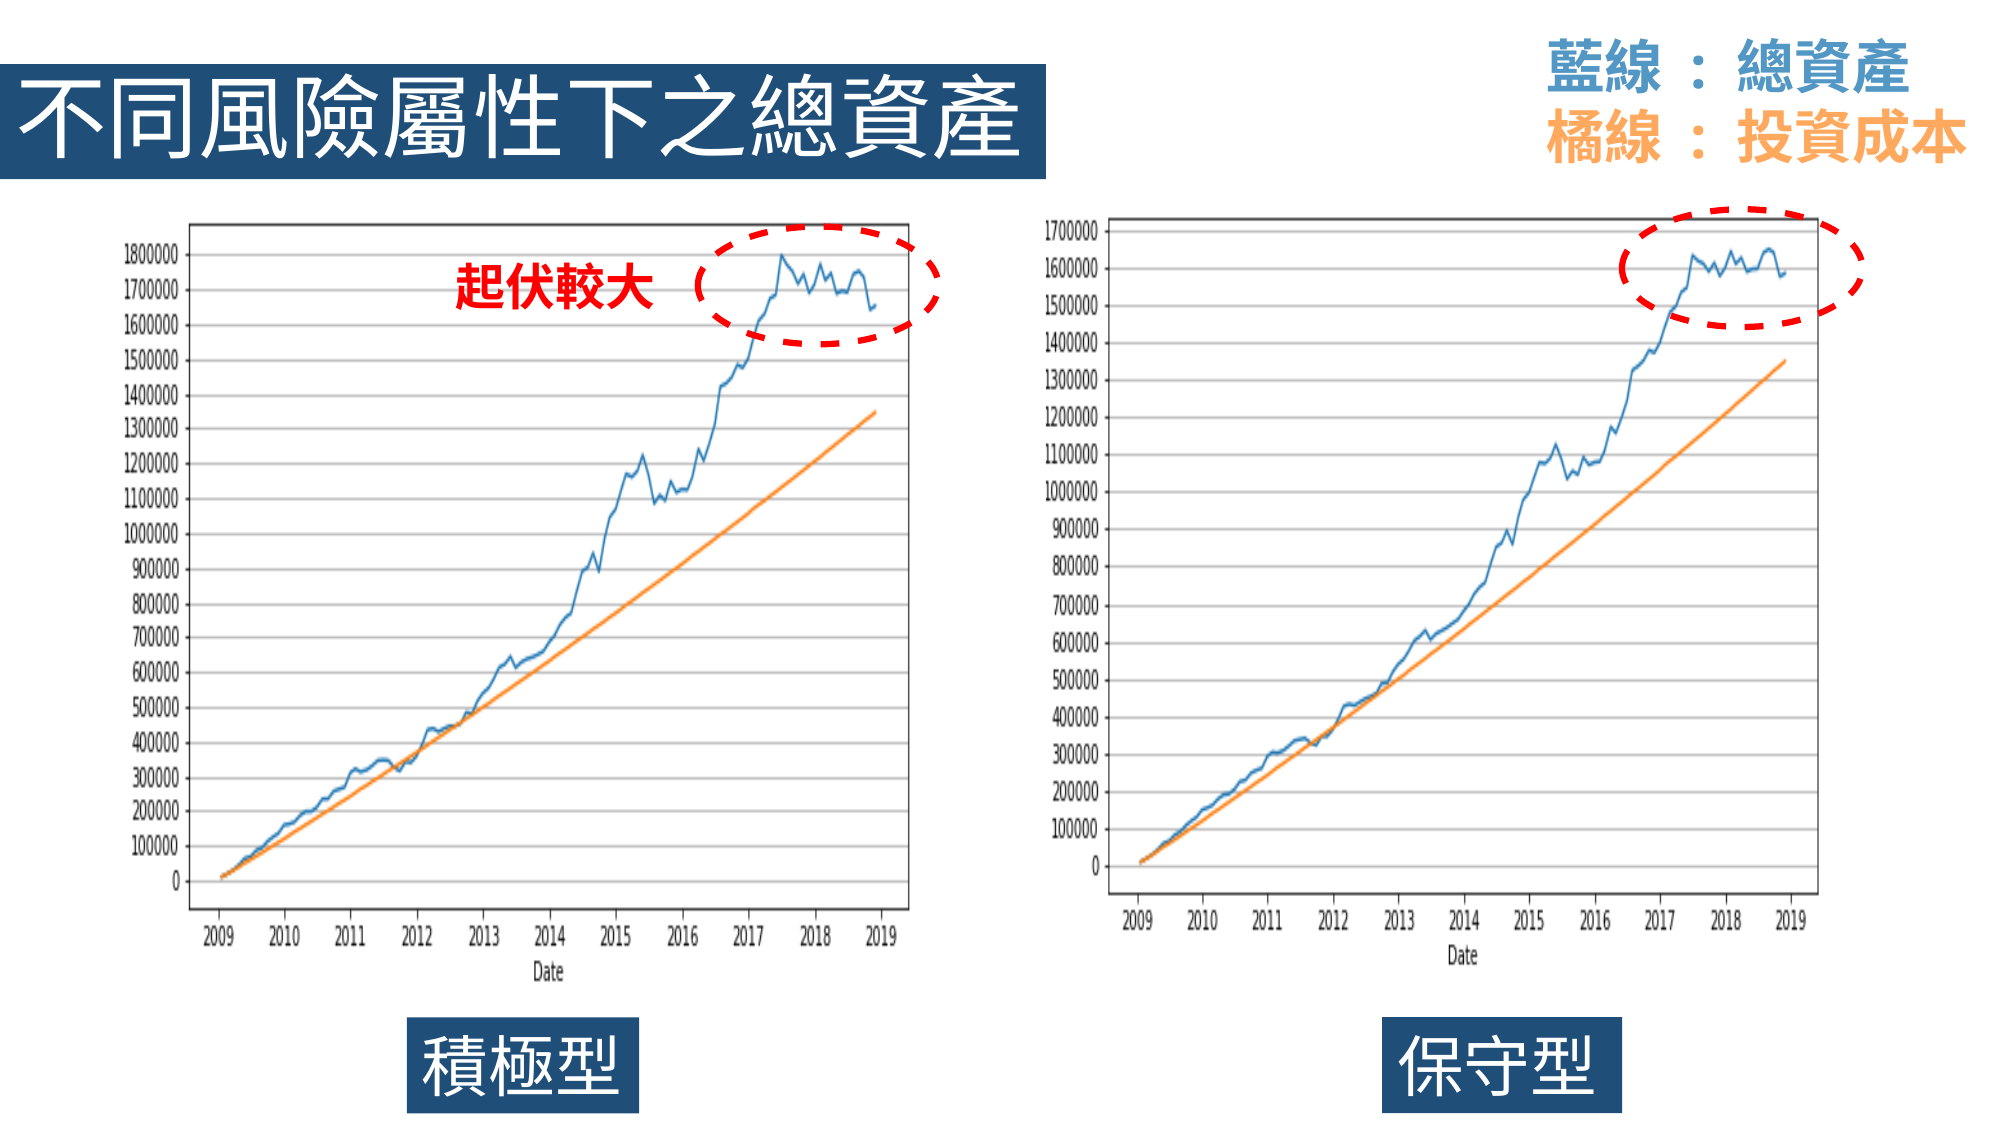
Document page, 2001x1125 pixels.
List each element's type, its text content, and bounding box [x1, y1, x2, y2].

title 不同風險屬性下之總資產 [0, 64, 1046, 180]
picture [124, 219, 919, 982]
text_box 藍線 : 總資產 橘線 : 投資成本 [1531, 22, 2000, 180]
text_box 保守型 [1382, 1017, 1623, 1114]
text_box 起伏較大 [440, 247, 692, 324]
picture [1045, 210, 1823, 982]
text_box 積極型 [406, 1017, 640, 1114]
